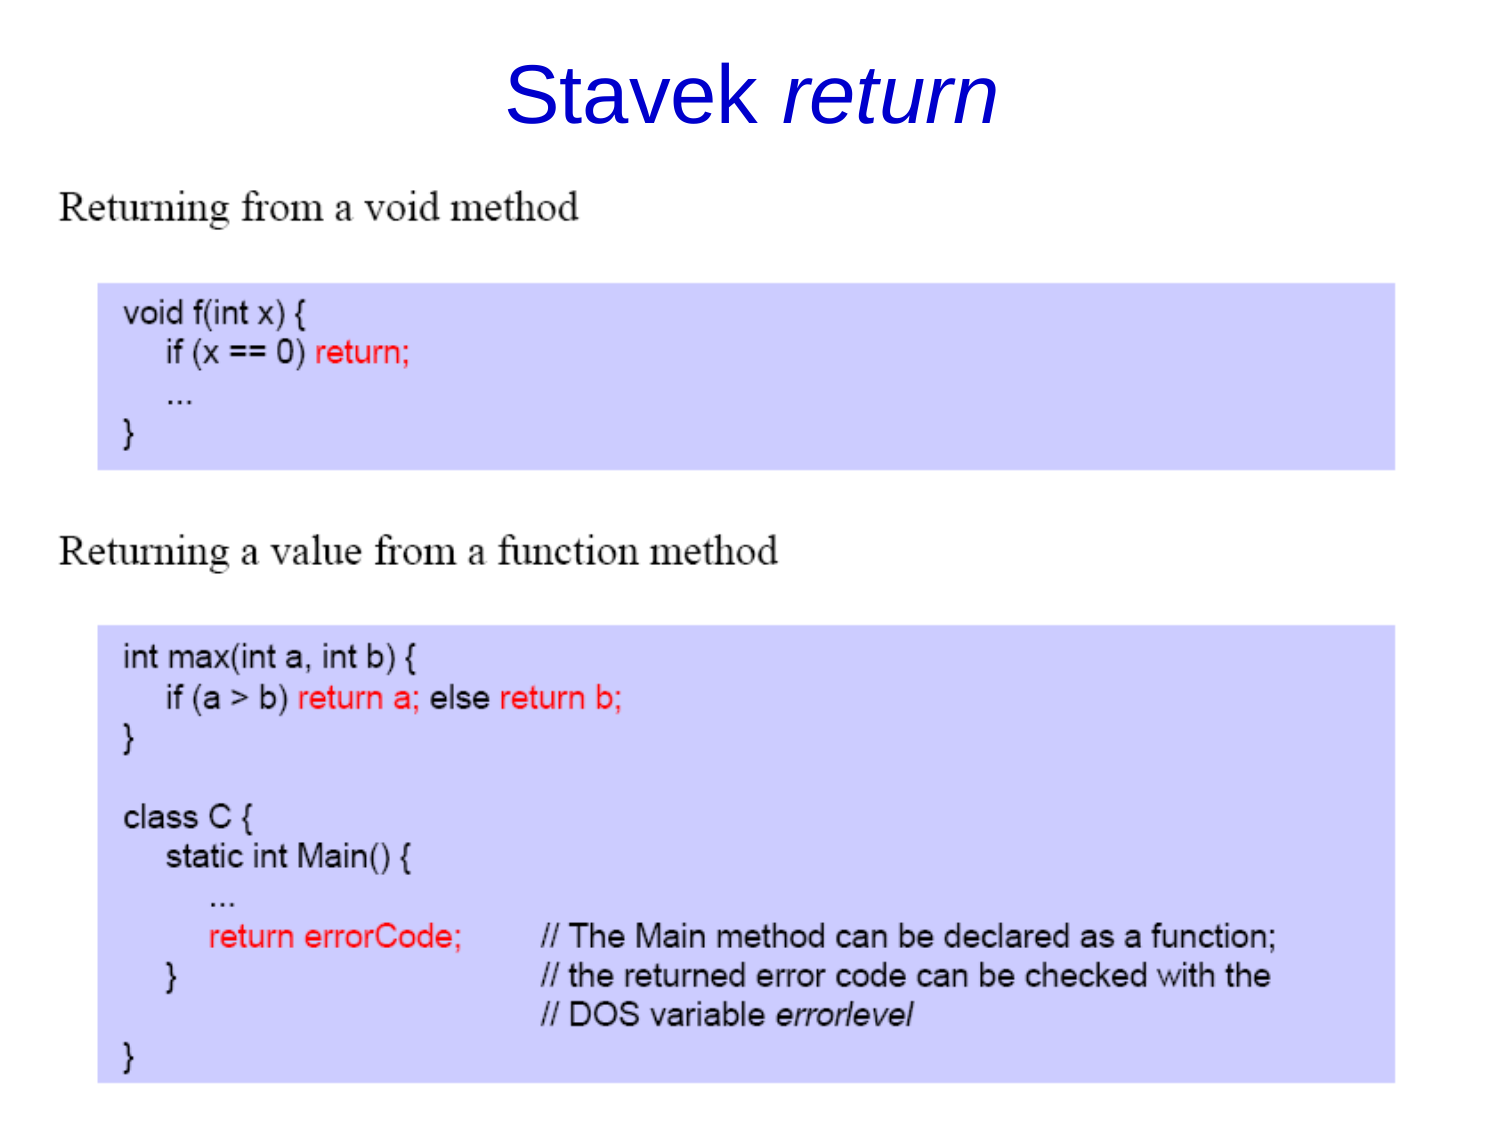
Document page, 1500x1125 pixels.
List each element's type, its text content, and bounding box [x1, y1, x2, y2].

text_box [41, 173, 1424, 1103]
title Stavek return [76, 30, 1427, 149]
